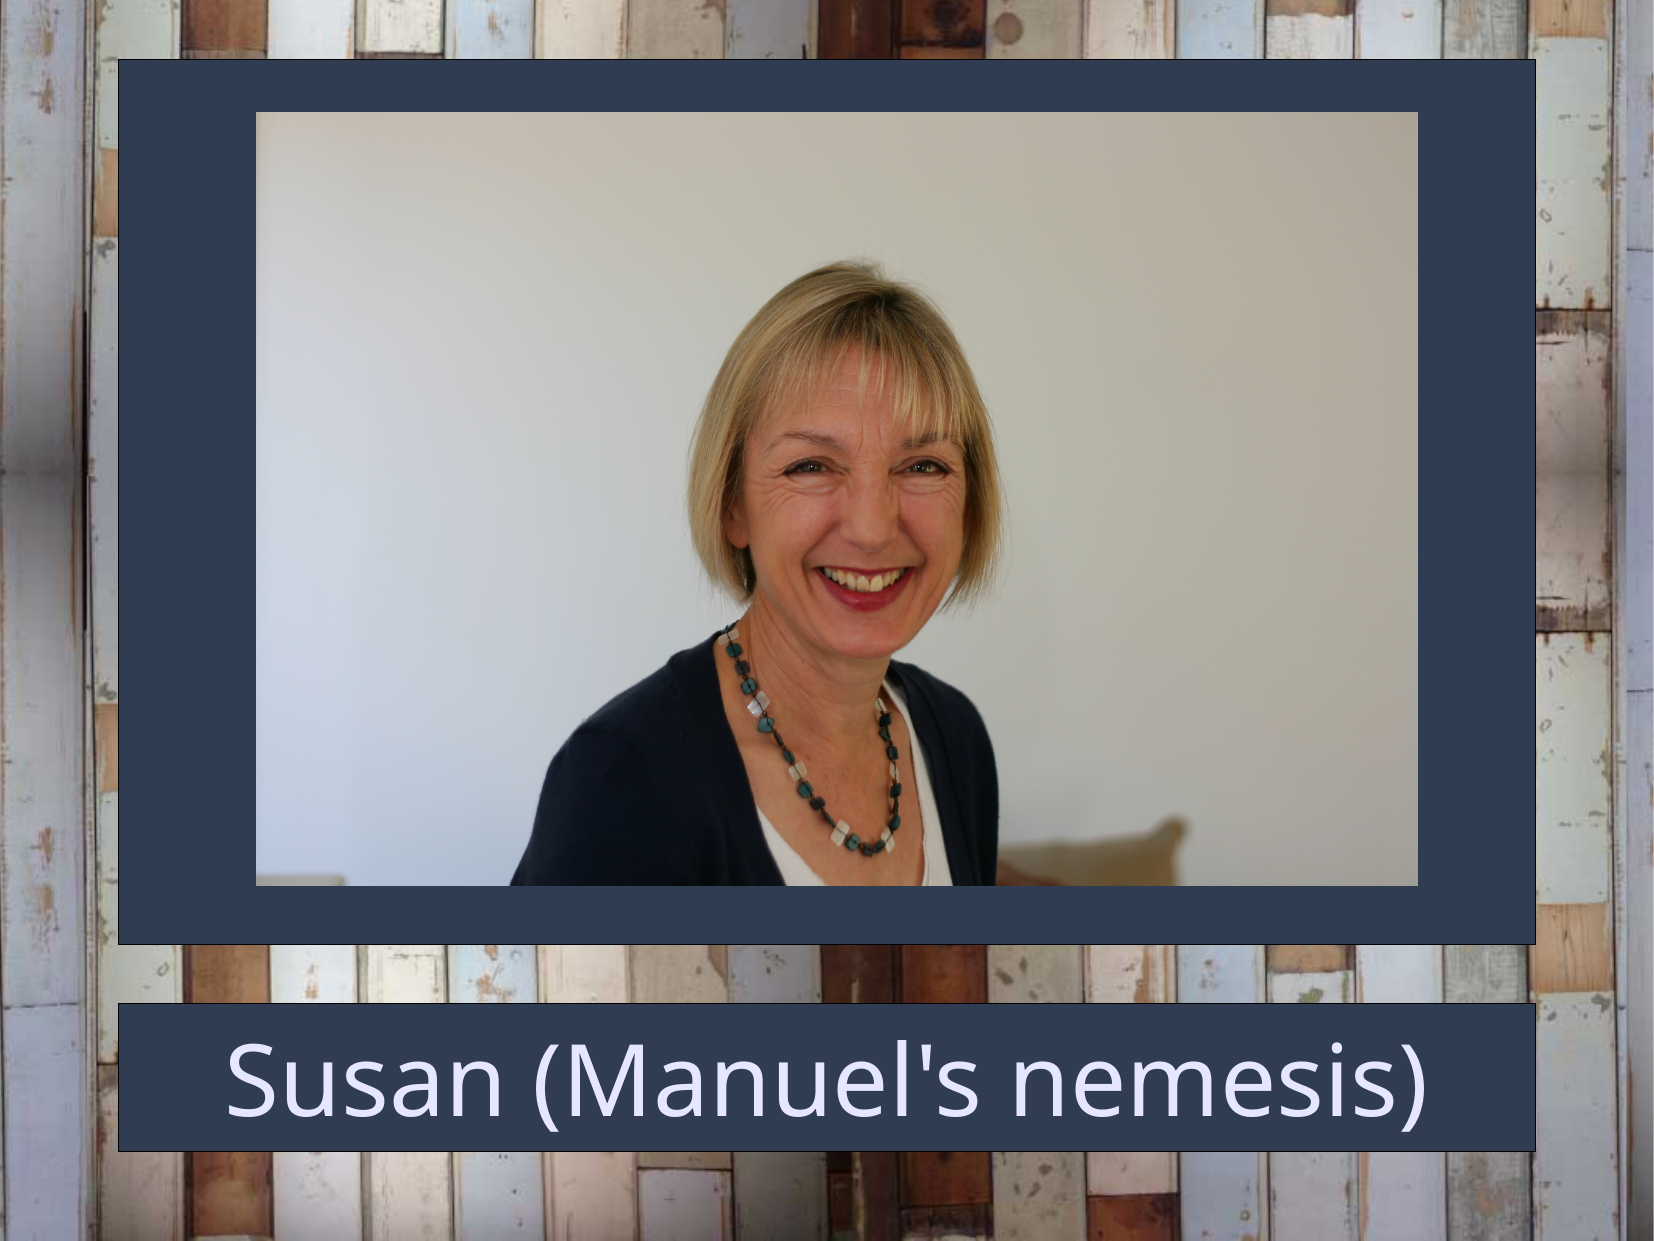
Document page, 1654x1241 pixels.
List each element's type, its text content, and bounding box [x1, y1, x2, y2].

picture [0, 0, 1654, 1241]
text_box Susan (Manuel's nemesis) [118, 1003, 1536, 1152]
text_box [118, 59, 1536, 945]
